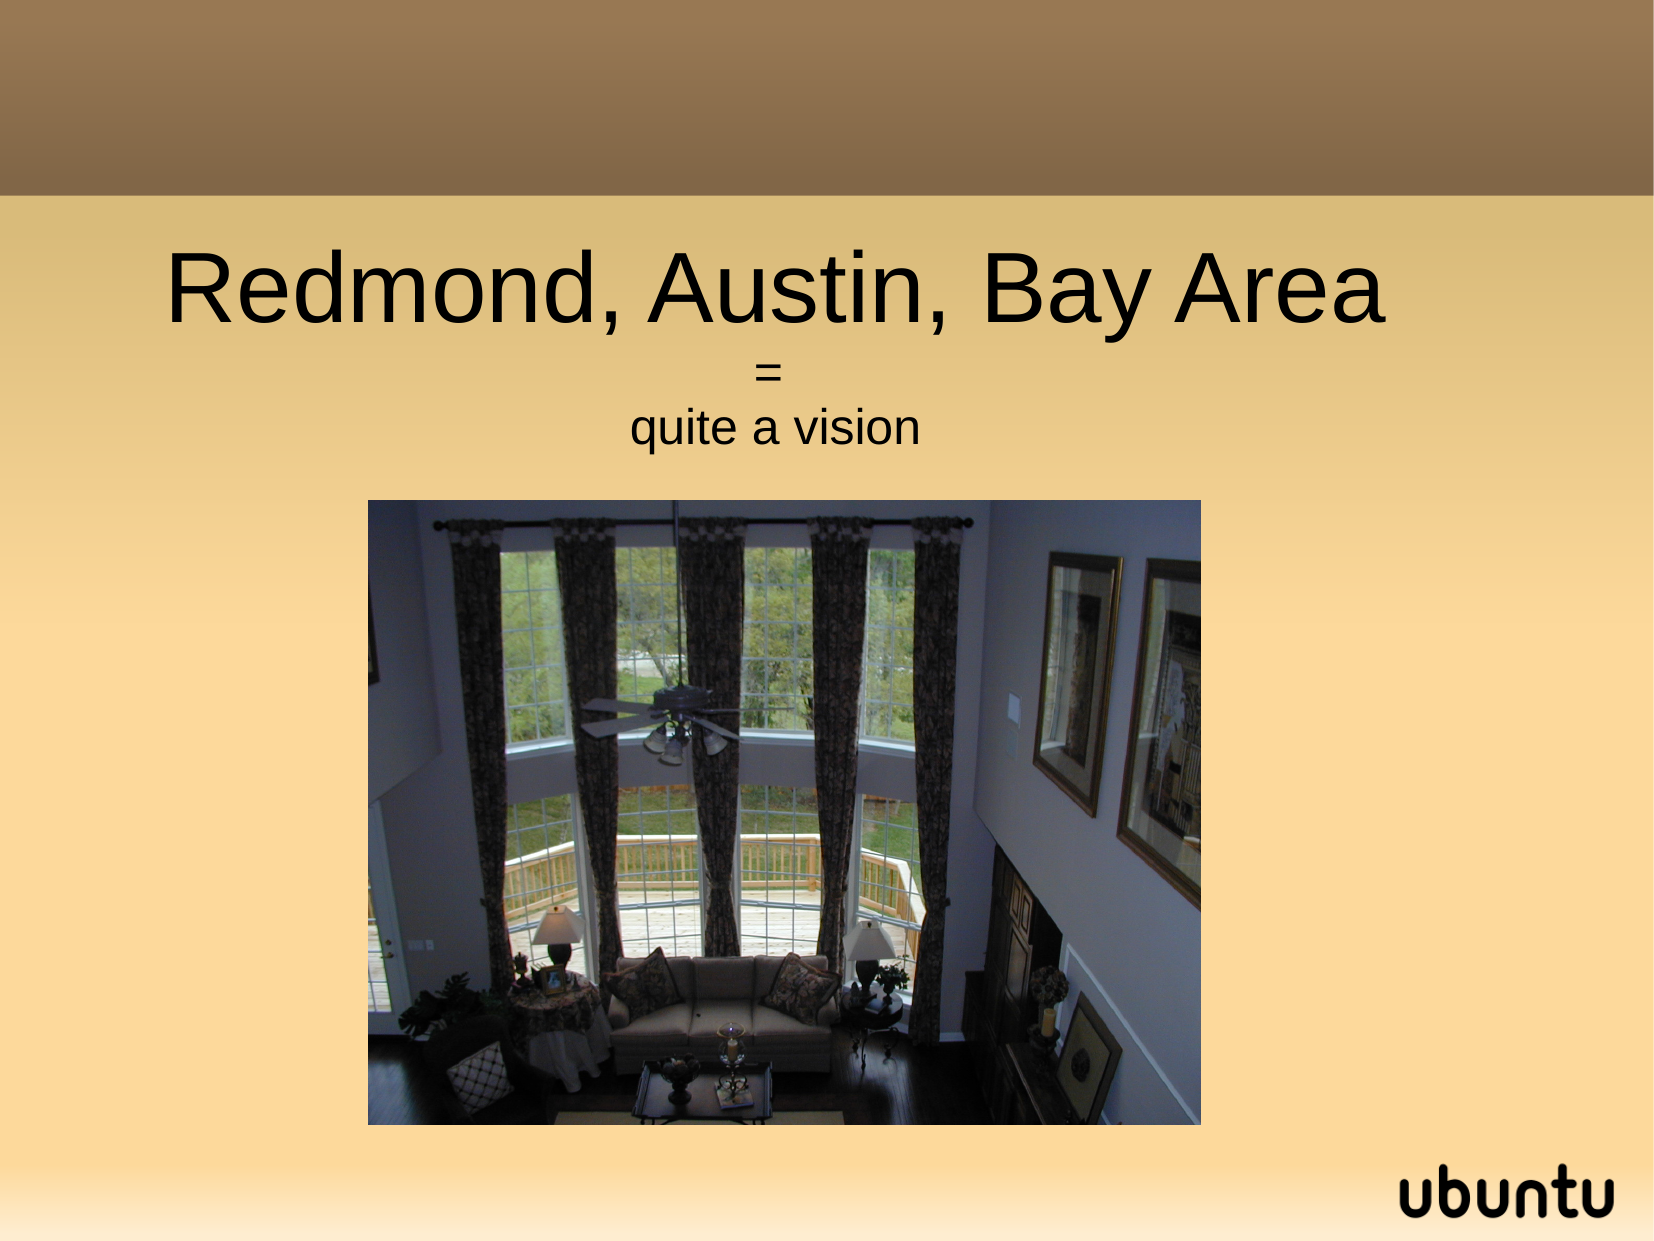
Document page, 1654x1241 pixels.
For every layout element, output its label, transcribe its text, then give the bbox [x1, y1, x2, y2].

picture [0, 0, 1654, 1241]
text_box Redmond, Austin, Bay Area = quite a vision [150, 225, 1402, 464]
